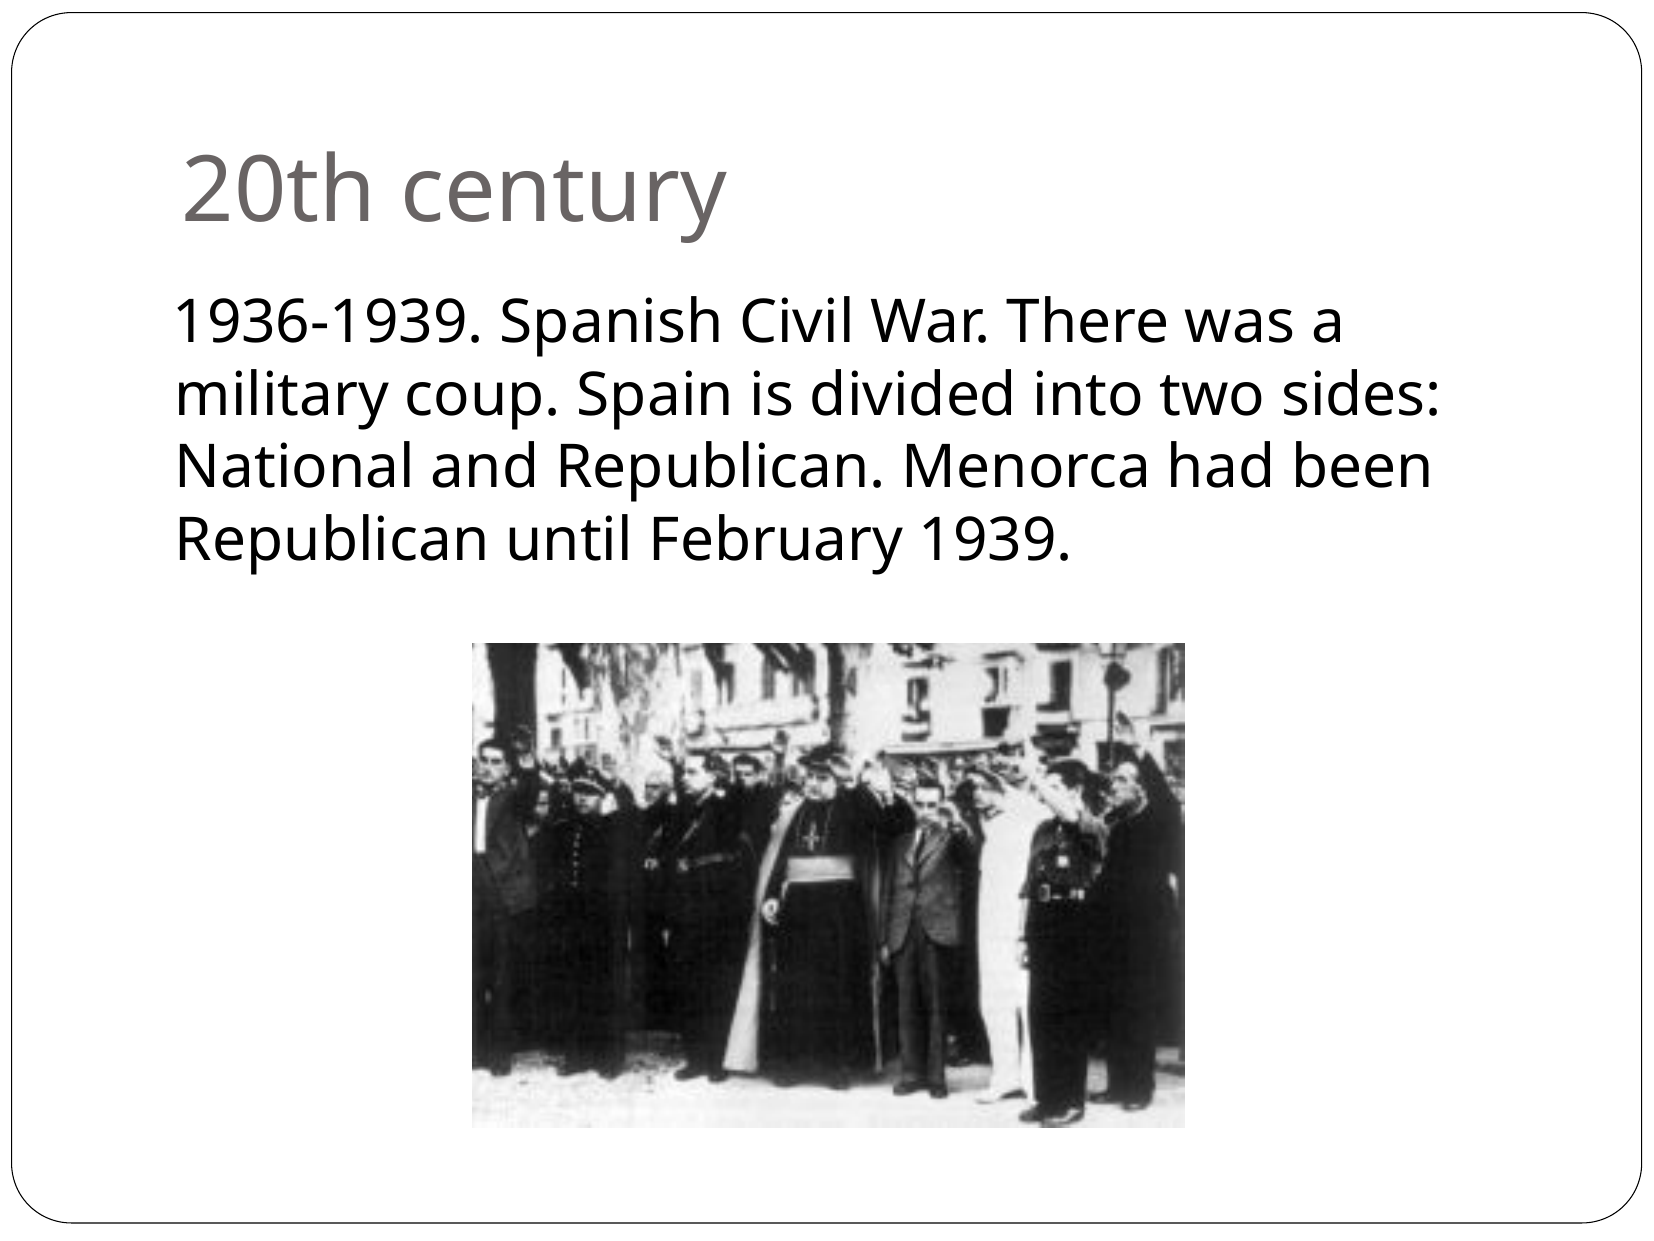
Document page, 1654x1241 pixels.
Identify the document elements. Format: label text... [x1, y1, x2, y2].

picture [472, 643, 1185, 1129]
title 20th century [165, 49, 1571, 257]
list 1936-1939. Spanish Civil War. There was a military coup. Spain is divided into two sides: National and Republican. Menorca had been Republican until February 1939. [59, 274, 1548, 1093]
